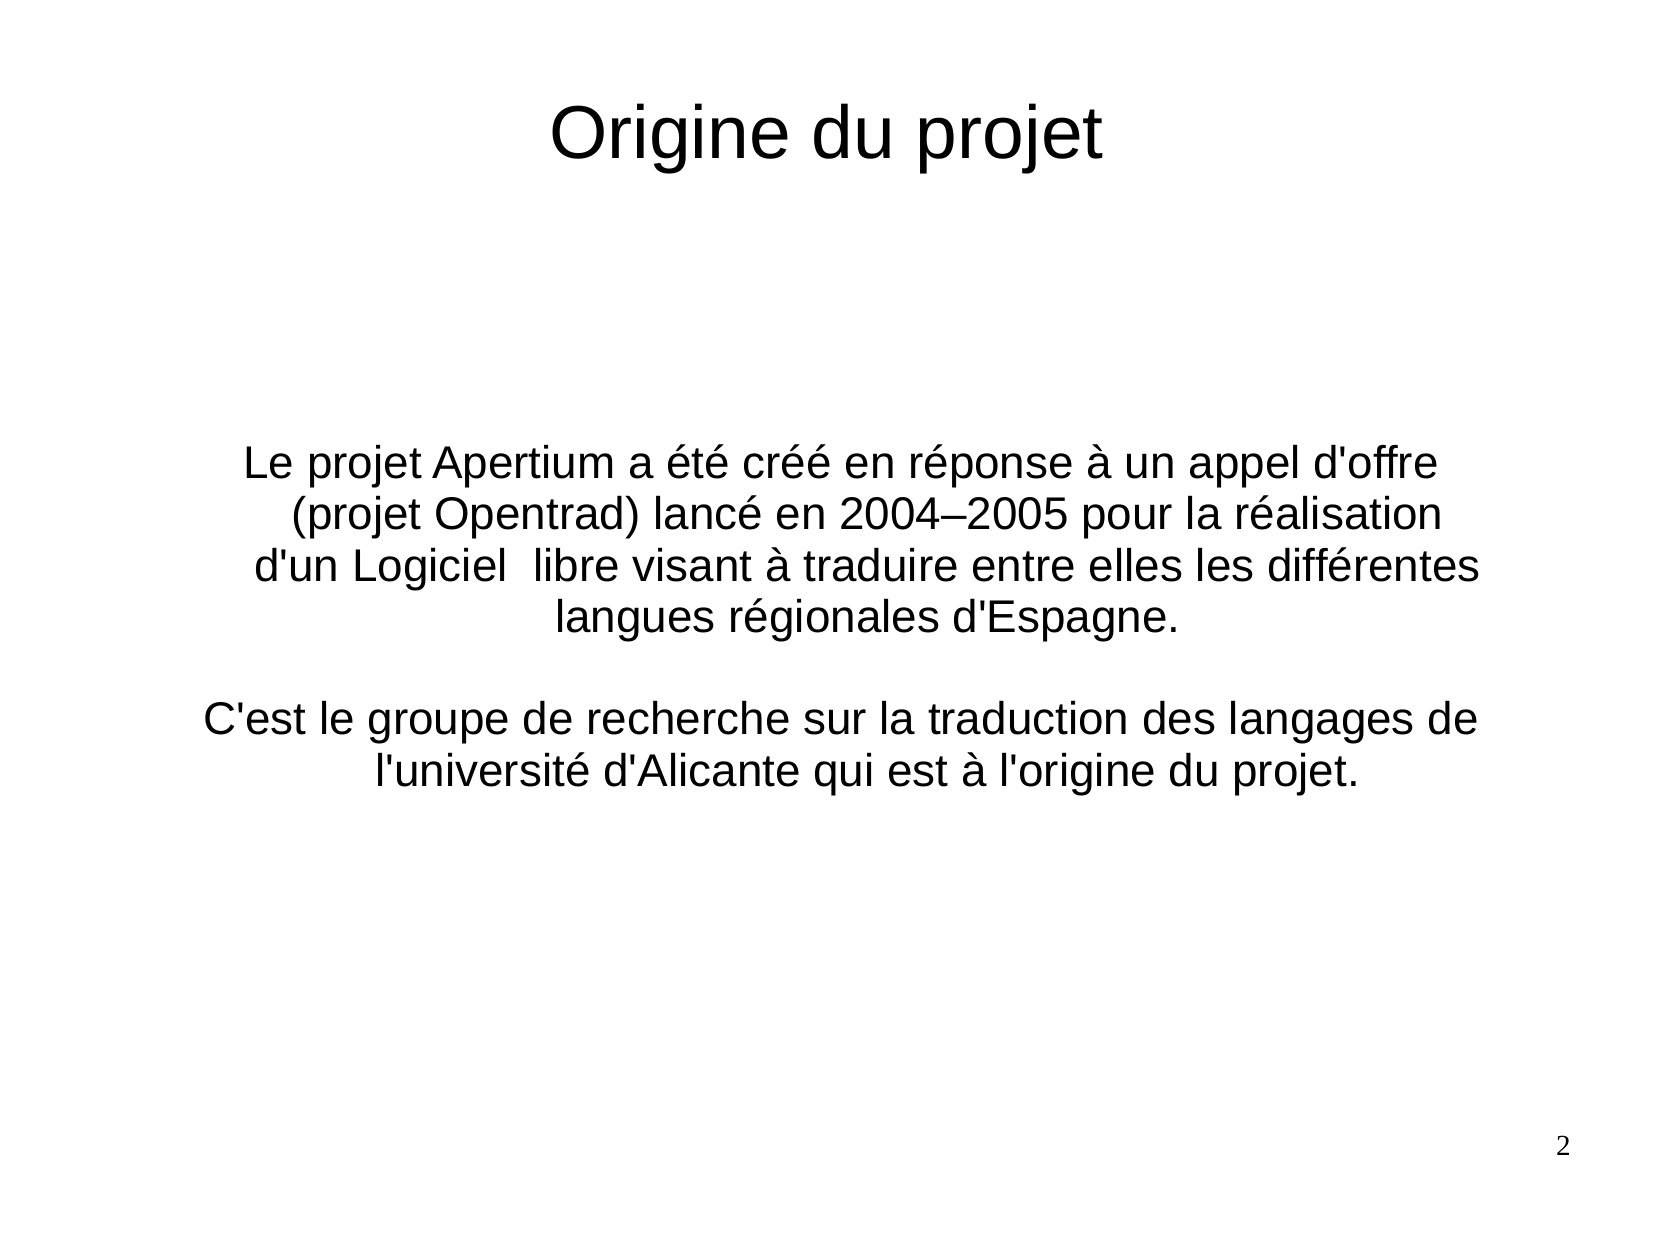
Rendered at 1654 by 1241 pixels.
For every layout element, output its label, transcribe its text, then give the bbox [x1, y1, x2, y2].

list Le projet Apertium a été créé en réponse à un appel d'offre (projet Opentrad) lancé en 2004–2005 pour la réalisation d'un Logiciel libre visant à traduire entre elles les différentes langues régionales d'Espagne. C'est le groupe de recherche sur la traduction des langages de l'université d'Alicante qui est à l'origine du projet. [177, 437, 1489, 733]
title Origine du projet [82, 29, 1571, 237]
